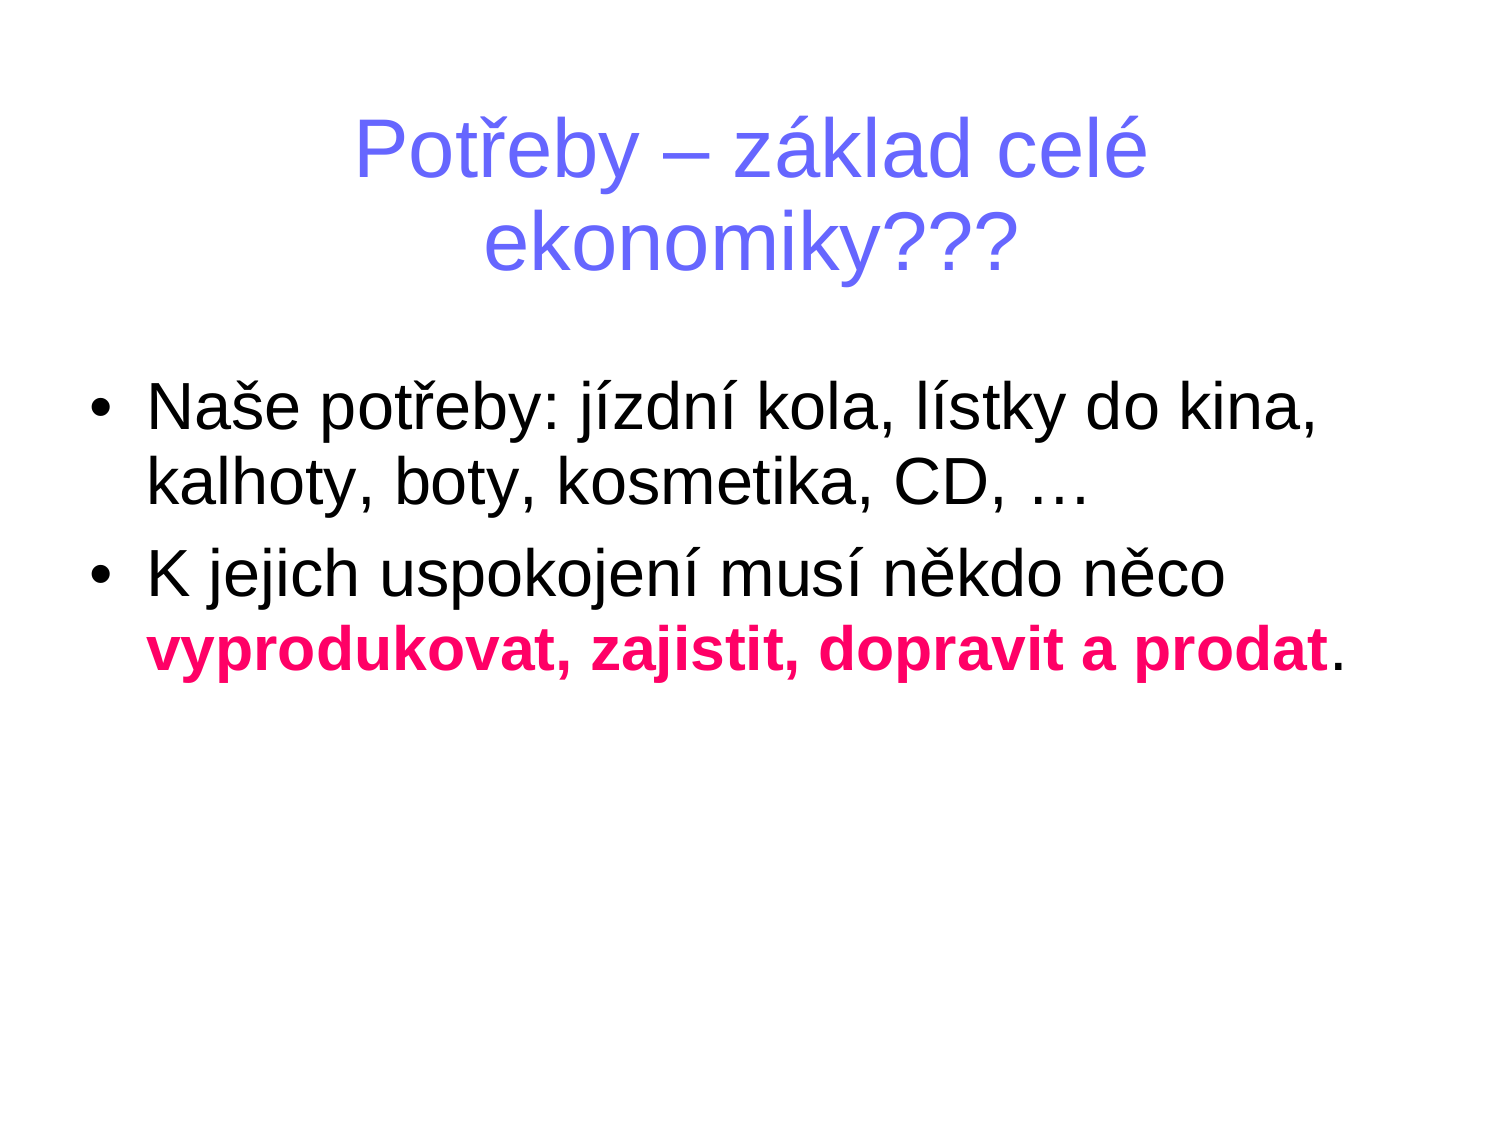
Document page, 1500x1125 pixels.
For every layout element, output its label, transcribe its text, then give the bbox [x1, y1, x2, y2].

list Naše potřeby: jízdní kola, lístky do kina, kalhoty, boty, kosmetika, CD, … K jejich uspokojení musí někdo něco vyprodukovat, zajistit, dopravit a prodat. [75, 361, 1426, 1006]
title Potřeby – základ celé ekonomiky??? [76, 94, 1427, 297]
